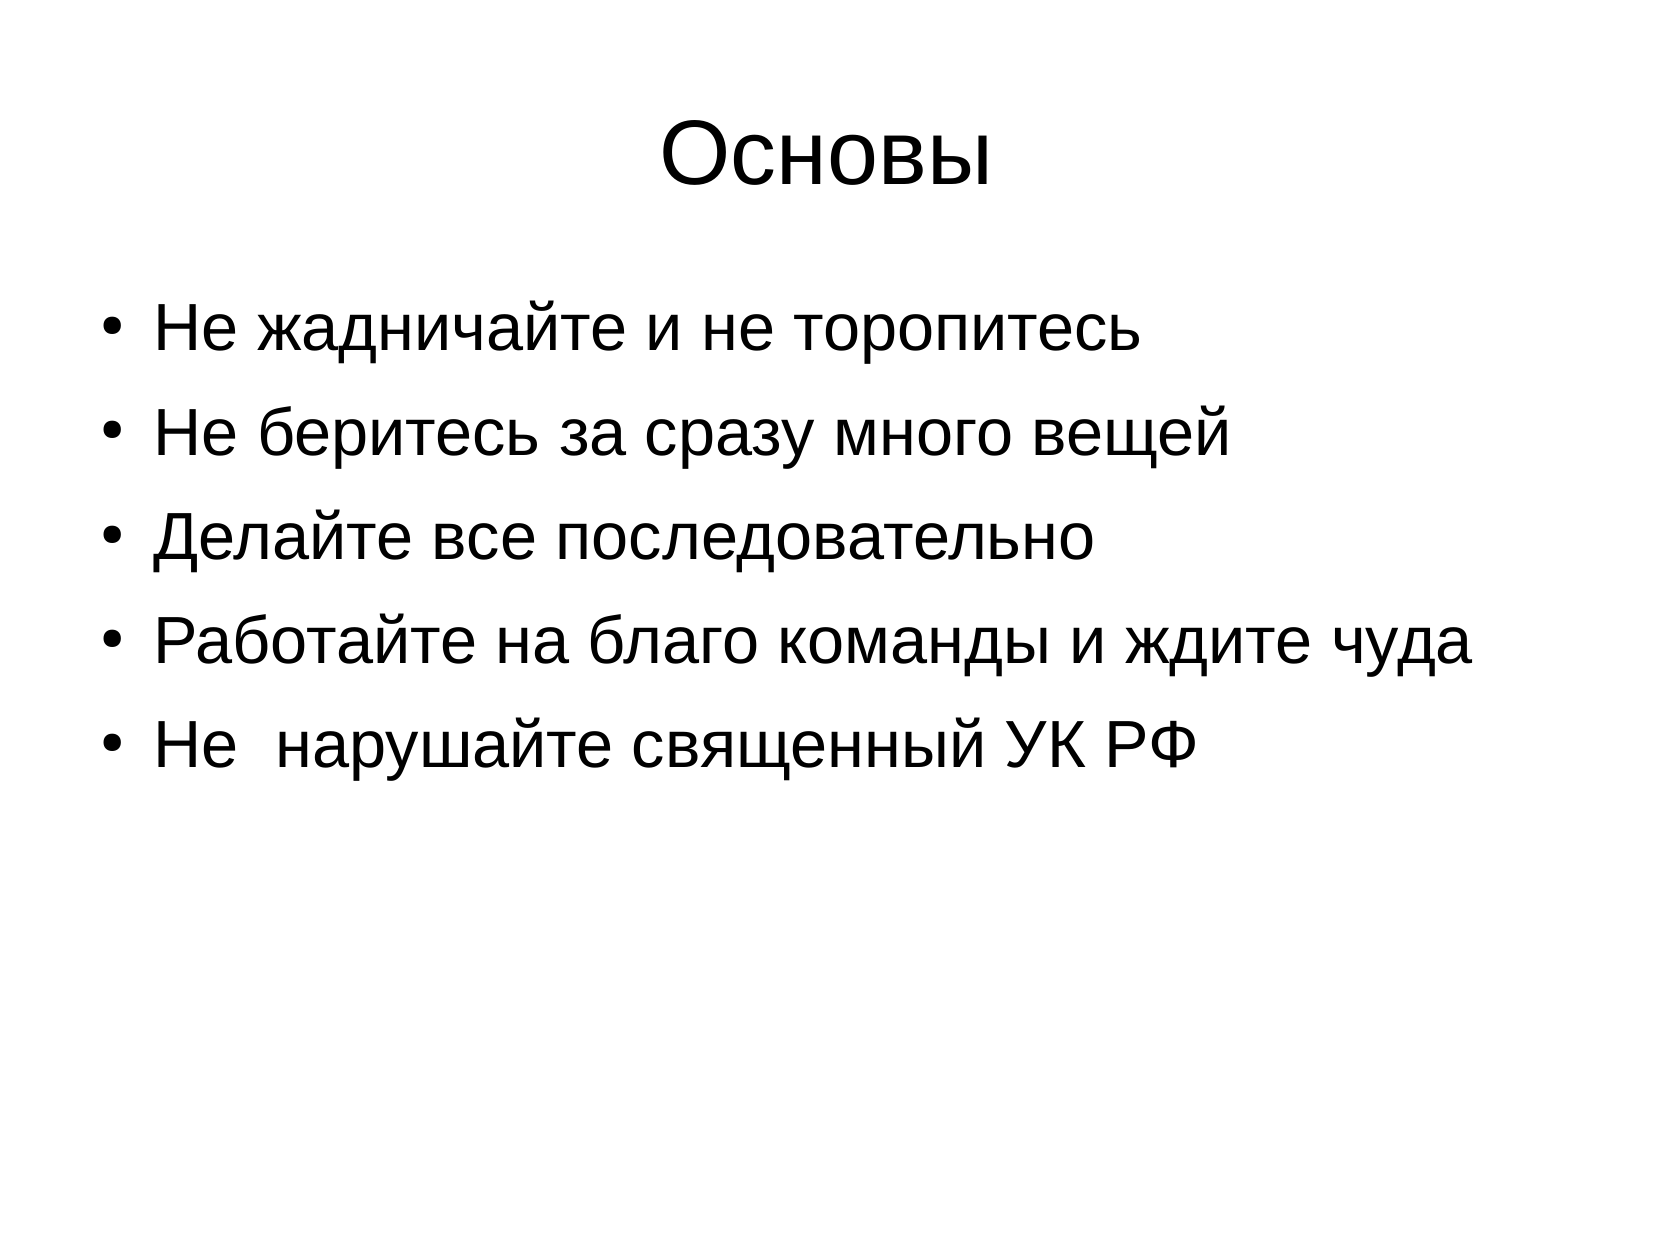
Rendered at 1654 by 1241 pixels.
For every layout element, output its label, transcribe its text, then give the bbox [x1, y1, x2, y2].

title Основы [82, 49, 1571, 257]
list Не жадничайте и не торопитесь Не беритесь за сразу много вещей Делайте все последовательно Работайте на благо команды и ждите чуда Не нарушайте священный УК РФ [82, 290, 1571, 1010]
